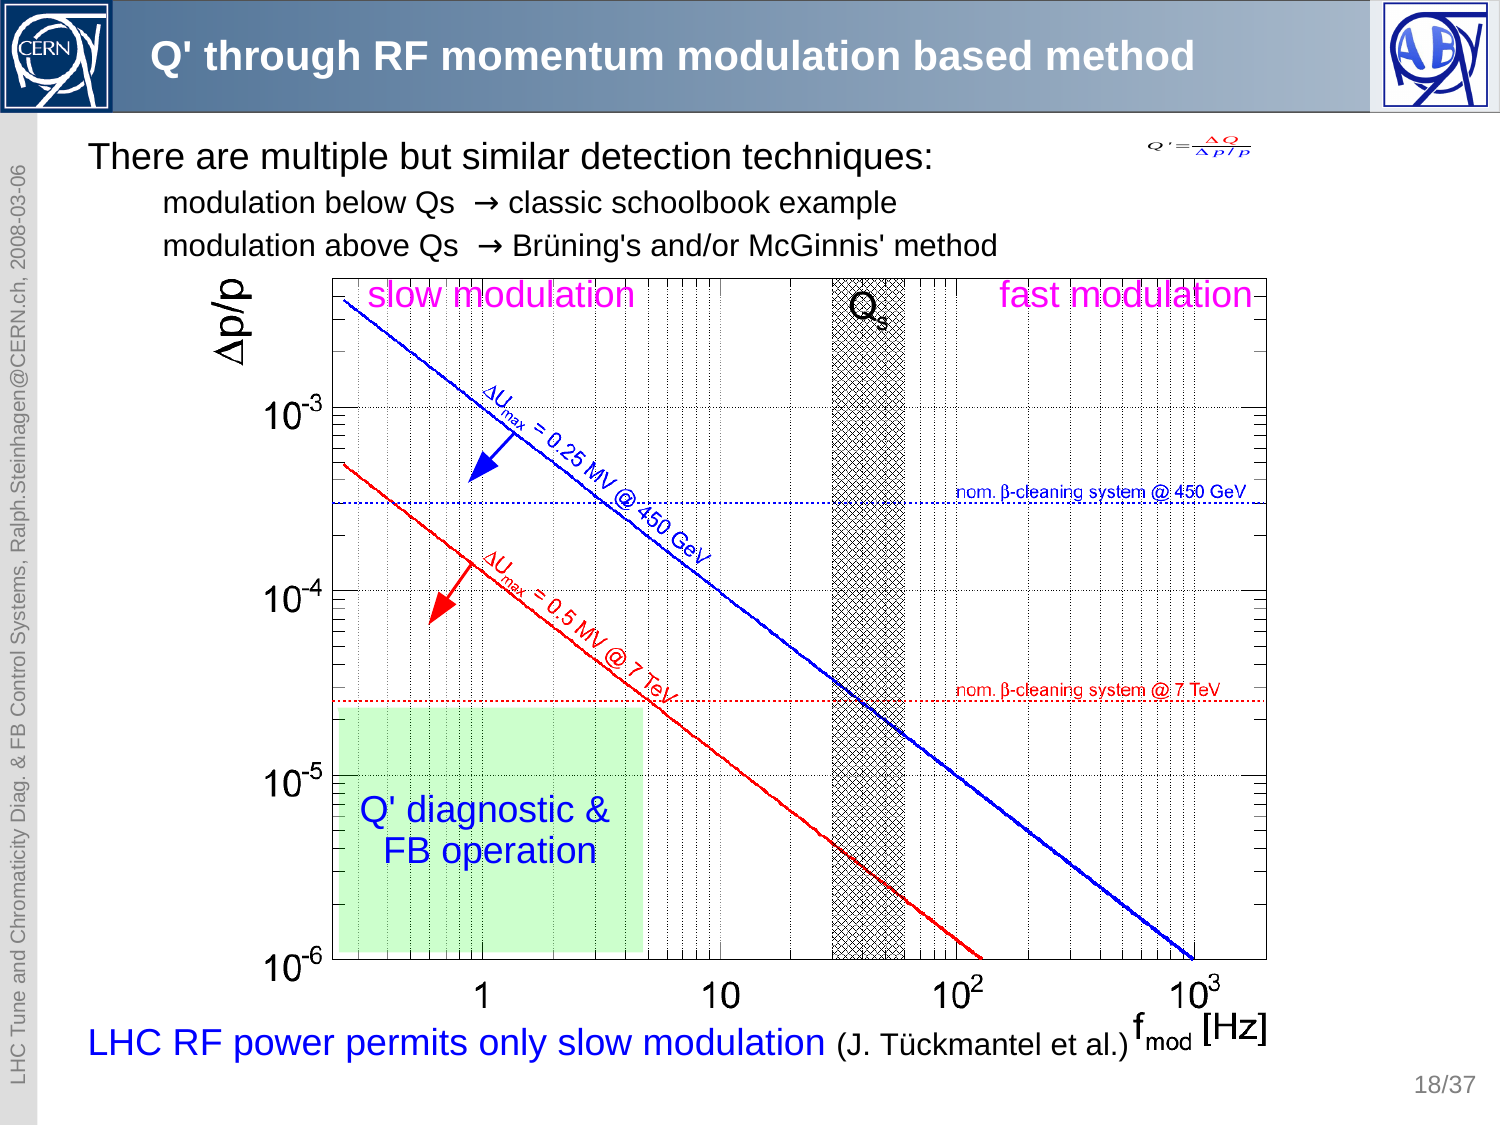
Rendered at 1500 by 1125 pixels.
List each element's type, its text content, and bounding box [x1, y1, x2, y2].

text_box fast modulation [984, 266, 1268, 328]
picture [1382, 1, 1489, 108]
picture [0, 0, 113, 113]
text_box Q' diagnostic & FB operation [337, 707, 644, 953]
title Q' through RF momentum modulation based method [150, 7, 1201, 106]
list There are multiple but similar detection techniques: modulation below Qs → classic schoolbook example modulation above Qs → Brüning's and/or McGinnis' method LHC RF power permits only slow modulation (J. Tückmantel et al.) [87, 133, 1438, 1106]
chart [1141, 134, 1410, 253]
text_box slow modulation [352, 266, 651, 328]
